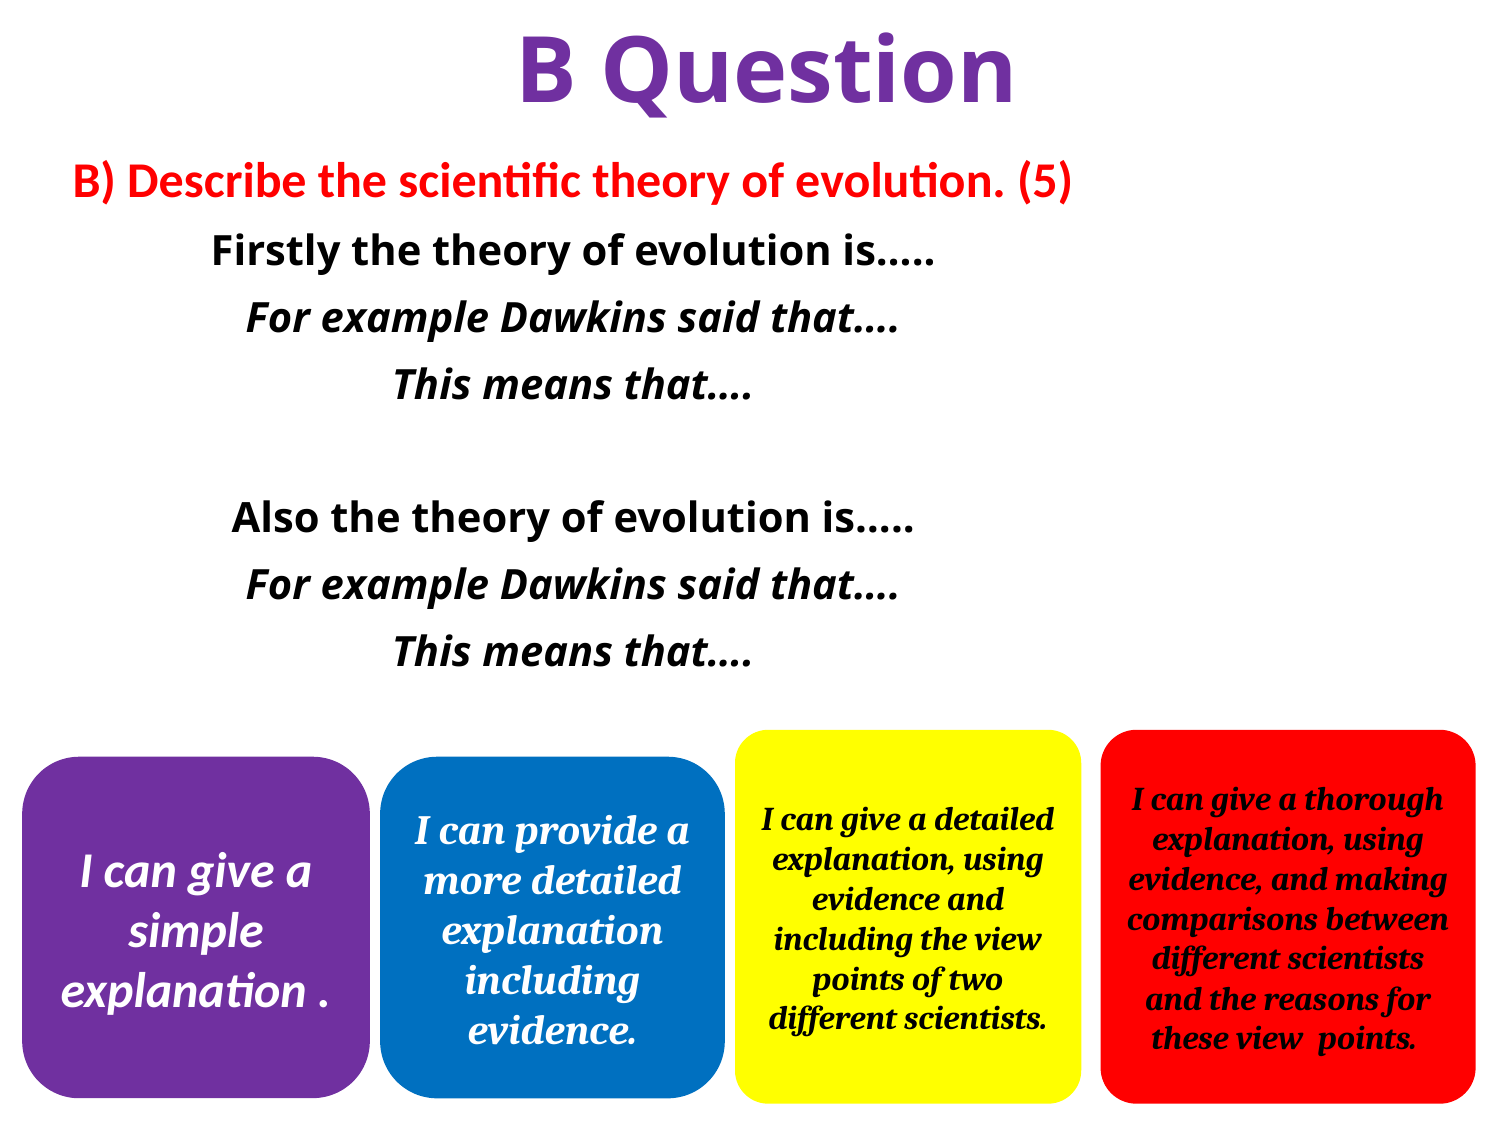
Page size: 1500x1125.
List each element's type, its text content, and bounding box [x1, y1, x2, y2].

text_box I can give a detailed explanation, using evidence and including the view points of two different scientists. [735, 729, 1082, 1104]
text_box I can give a thorough explanation, using evidence, and making comparisons between different scientists and the reasons for these view points. [1100, 729, 1476, 1104]
list B) Describe the scientific theory of evolution. (5) Firstly the theory of evolution is….. For example Dawkins said that…. This means that…. Also the theory of evolution is….. For example Dawkins said that…. This means that…. [57, 139, 1476, 883]
text_box I can give a simple explanation . [22, 756, 370, 1099]
title B Question [91, 0, 1442, 139]
text_box I can provide a more detailed explanation including evidence. [380, 756, 725, 1099]
